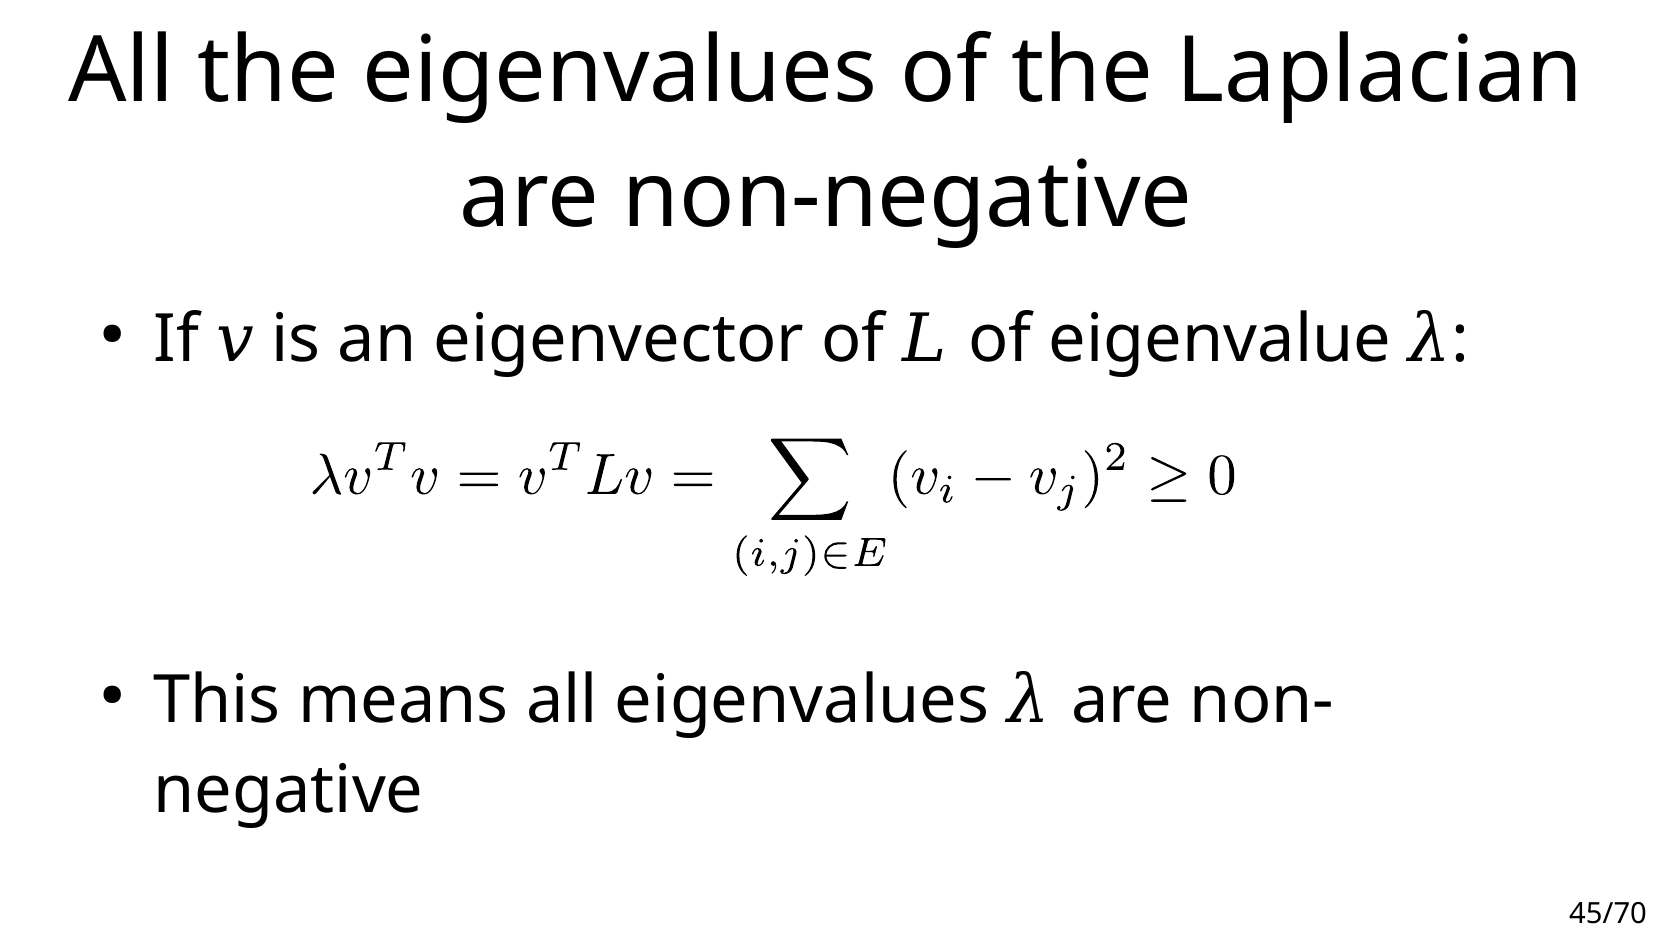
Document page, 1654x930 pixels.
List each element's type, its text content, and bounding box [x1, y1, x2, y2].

text_box [312, 438, 1235, 576]
list If v is an eigenvector of L of eigenvalue λ: This means all eigenvalues λ are non-negative [82, 290, 1571, 886]
title All the eigenvalues of the Laplacian are non-negative [0, 0, 1653, 258]
